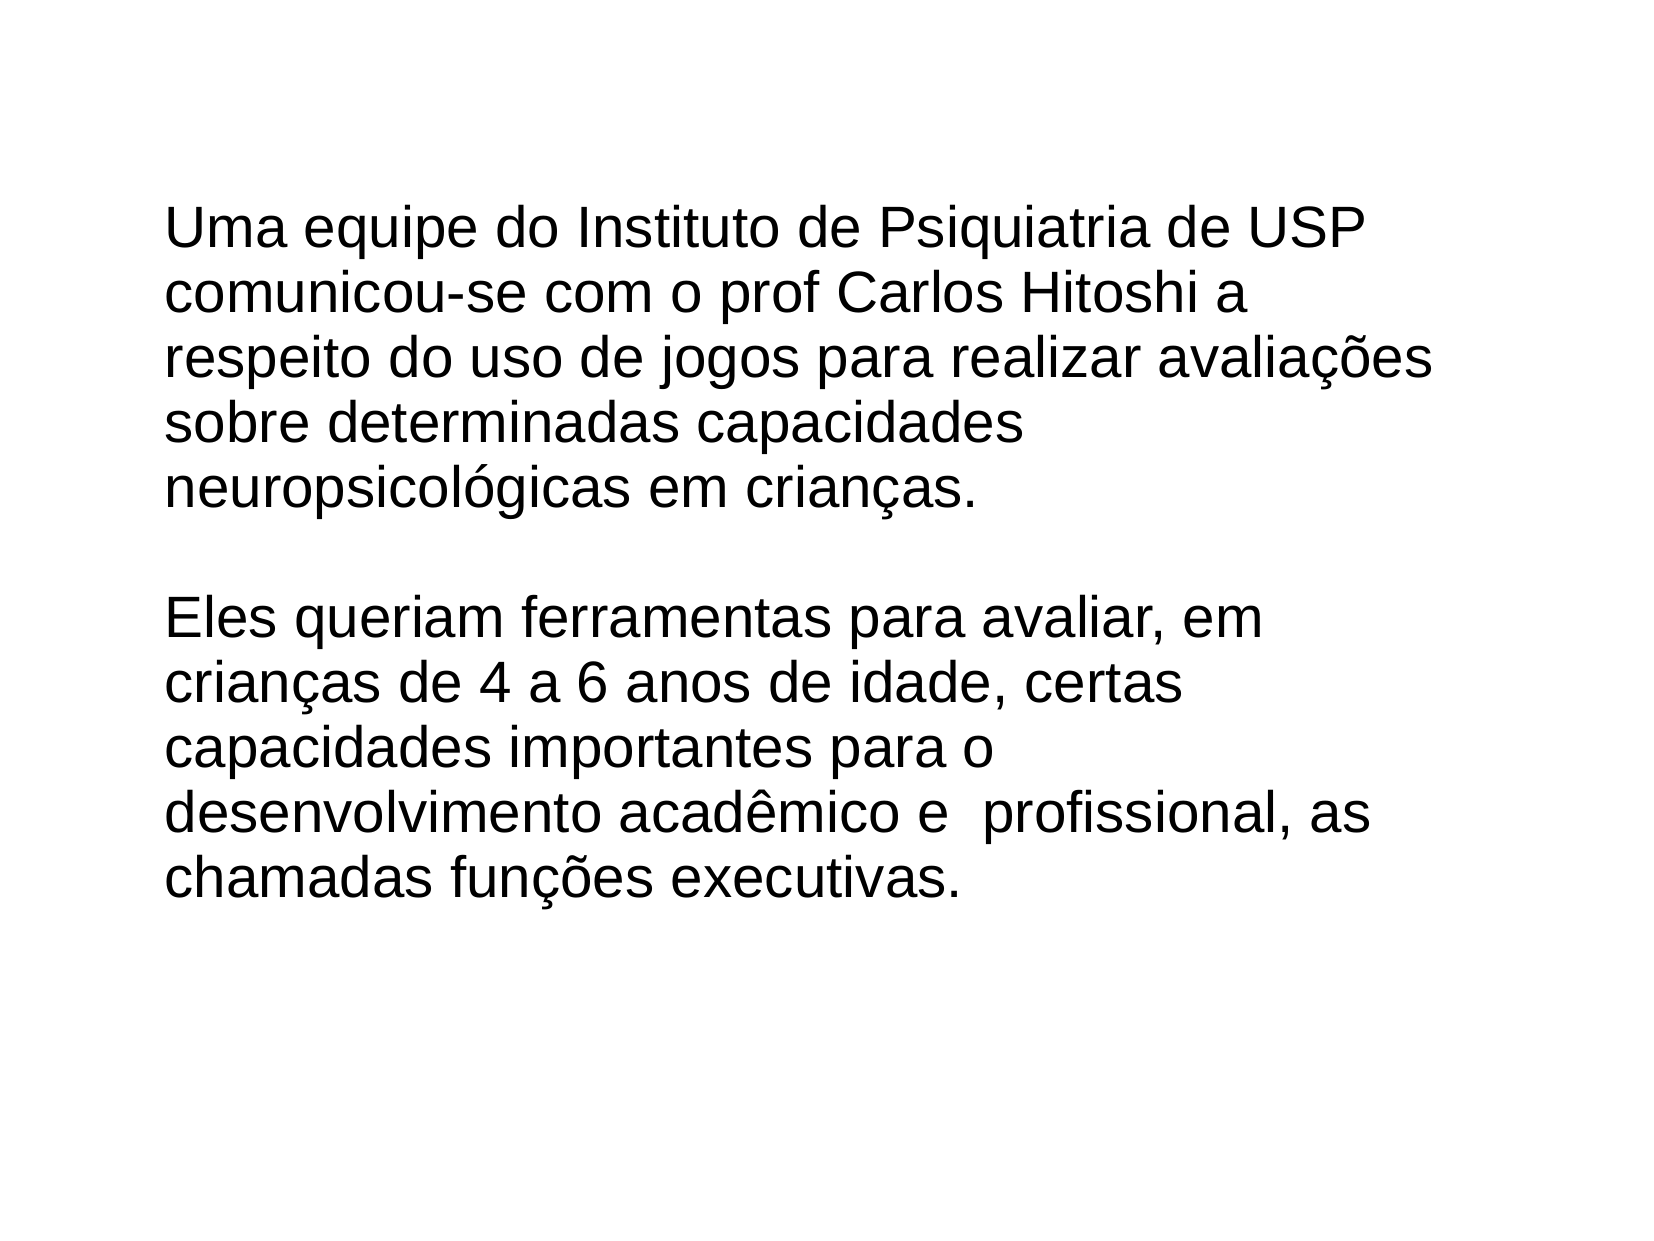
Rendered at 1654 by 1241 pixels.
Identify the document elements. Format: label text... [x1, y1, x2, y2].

text_box Uma equipe do Instituto de Psiquiatria de USP comunicou-se com o prof Carlos Hitoshi a respeito do uso de jogos para realizar avaliações sobre determinadas capacidades neuropsicológicas em crianças. Eles queriam ferramentas para avaliar, em crianças de 4 a 6 anos de idade, certas capacidades importantes para o desenvolvimento acadêmico e profissional, as chamadas funções executivas. [150, 187, 1463, 1025]
